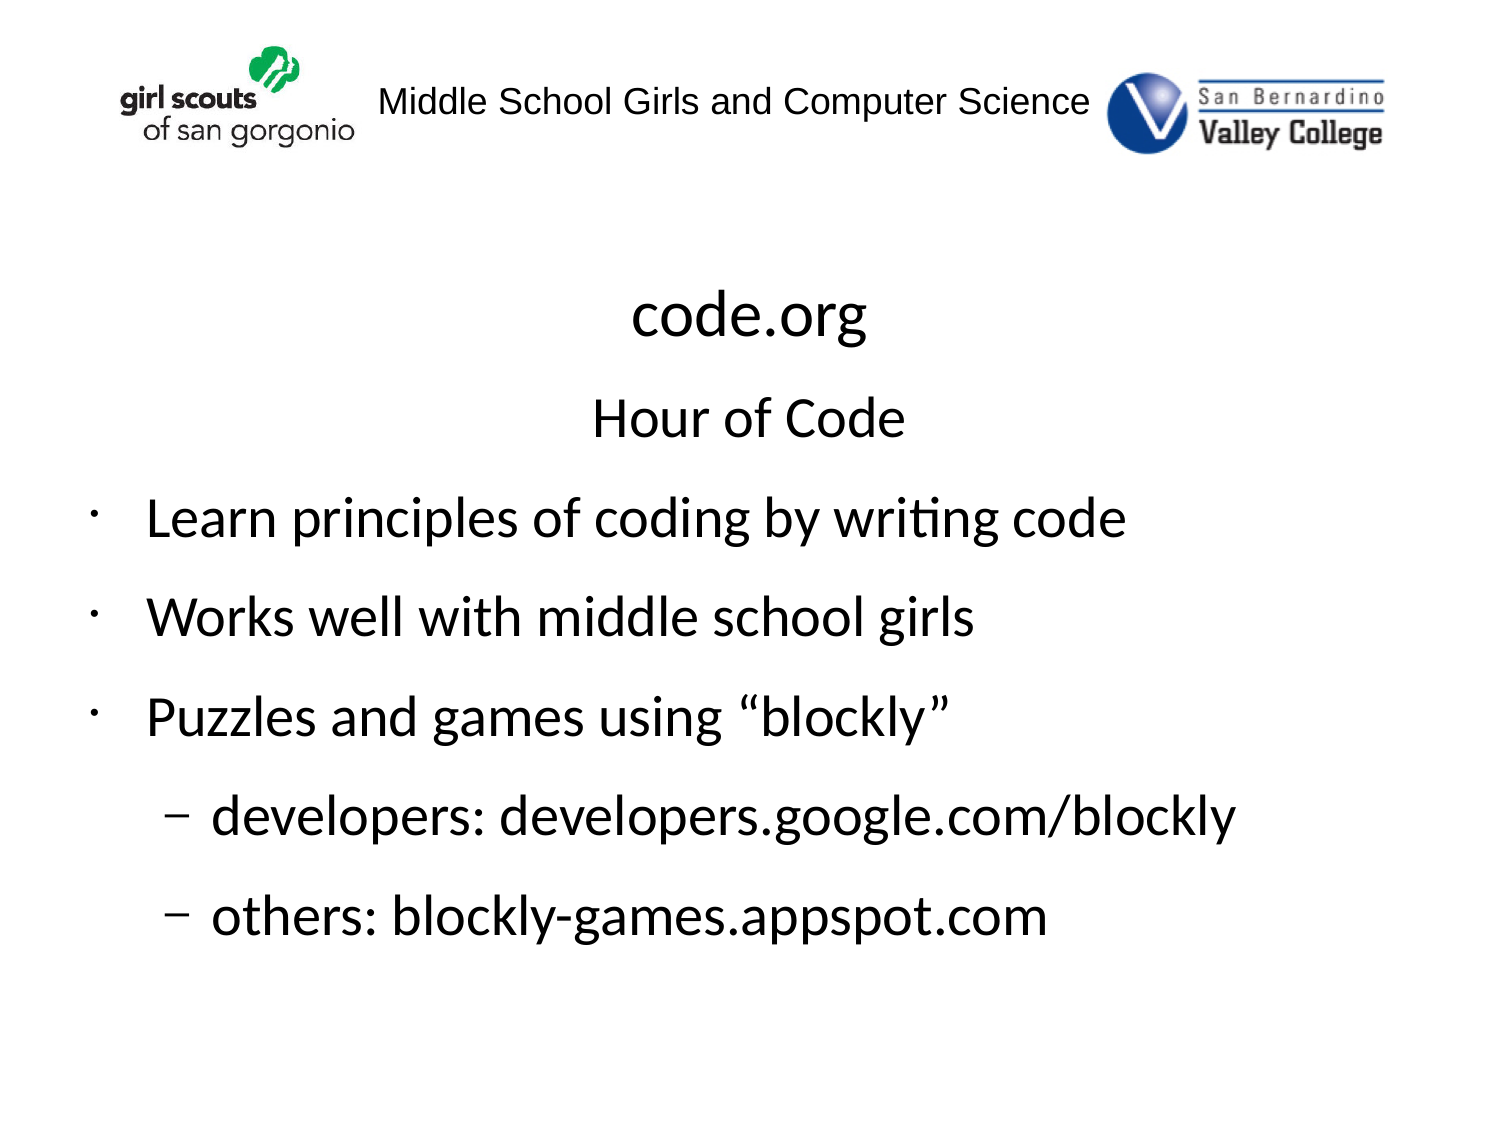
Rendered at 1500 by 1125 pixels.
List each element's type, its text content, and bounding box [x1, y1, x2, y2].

picture [112, 44, 376, 156]
picture [1105, 67, 1388, 156]
list code.org Hour of Code Learn principles of coding by writing code Works well with middle school girls Puzzles and games using “blockly” developers: developers.google.com/blockly others: blockly-games.appspot.com [75, 262, 1425, 1005]
